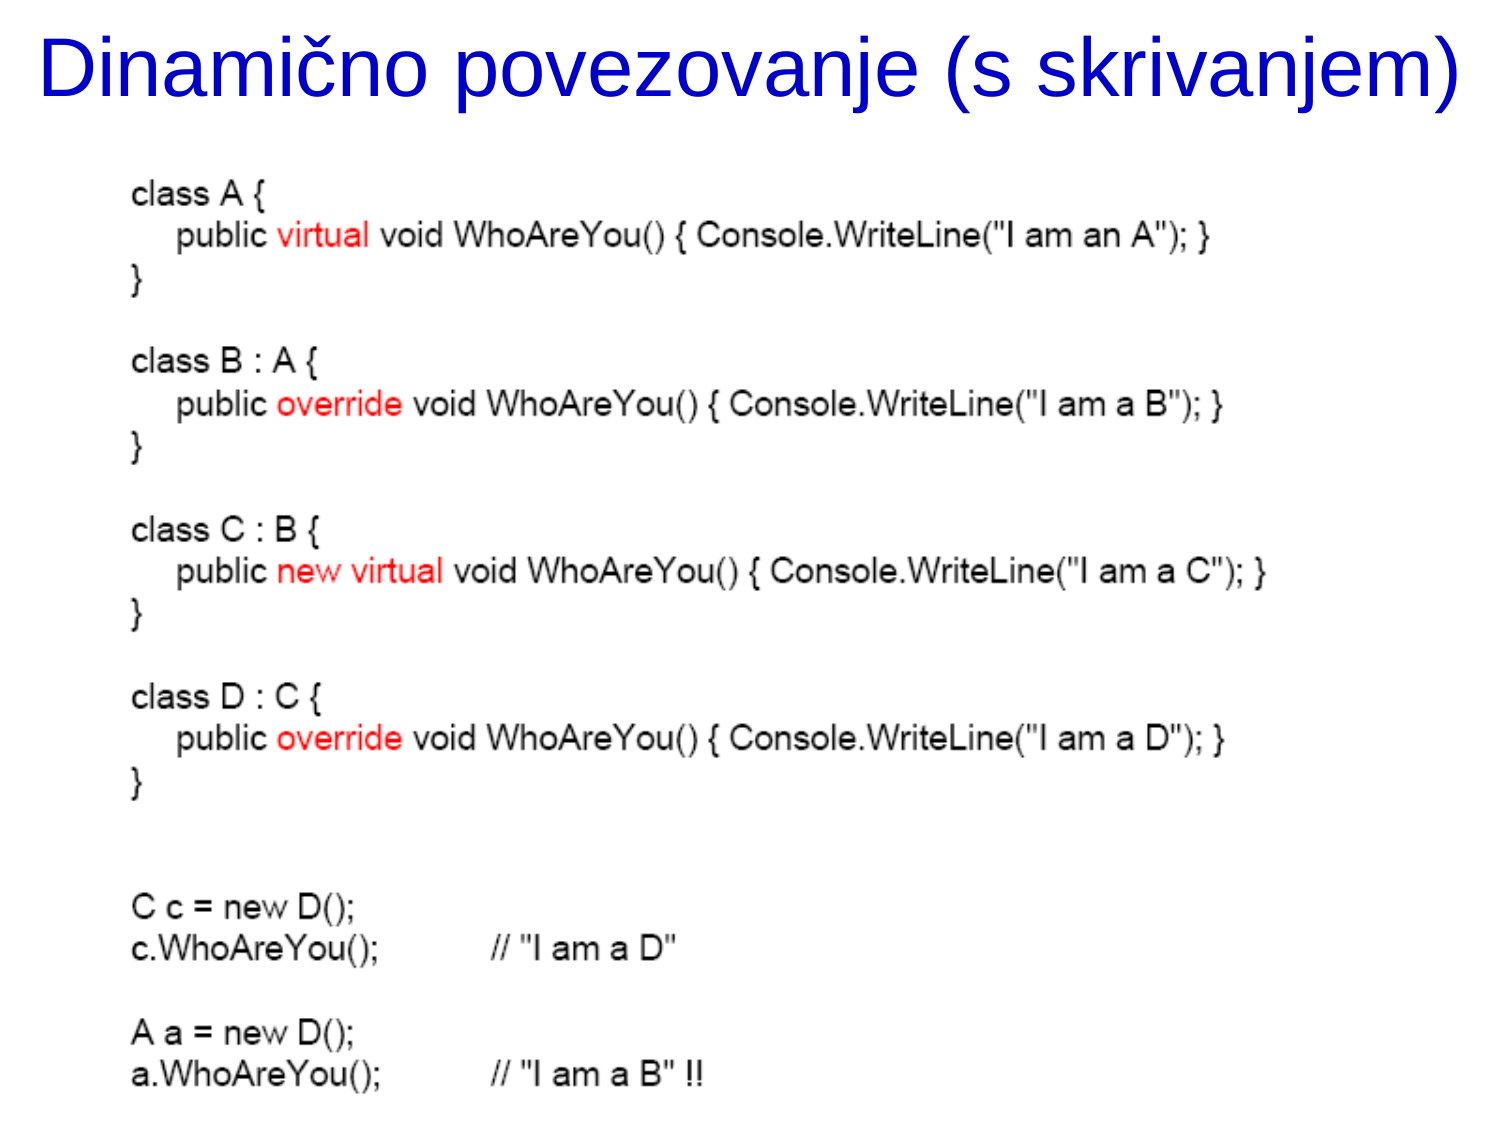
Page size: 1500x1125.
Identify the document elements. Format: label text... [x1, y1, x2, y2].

title Dinamično povezovanje (s skrivanjem) [0, 0, 1500, 126]
picture [88, 161, 1388, 1124]
